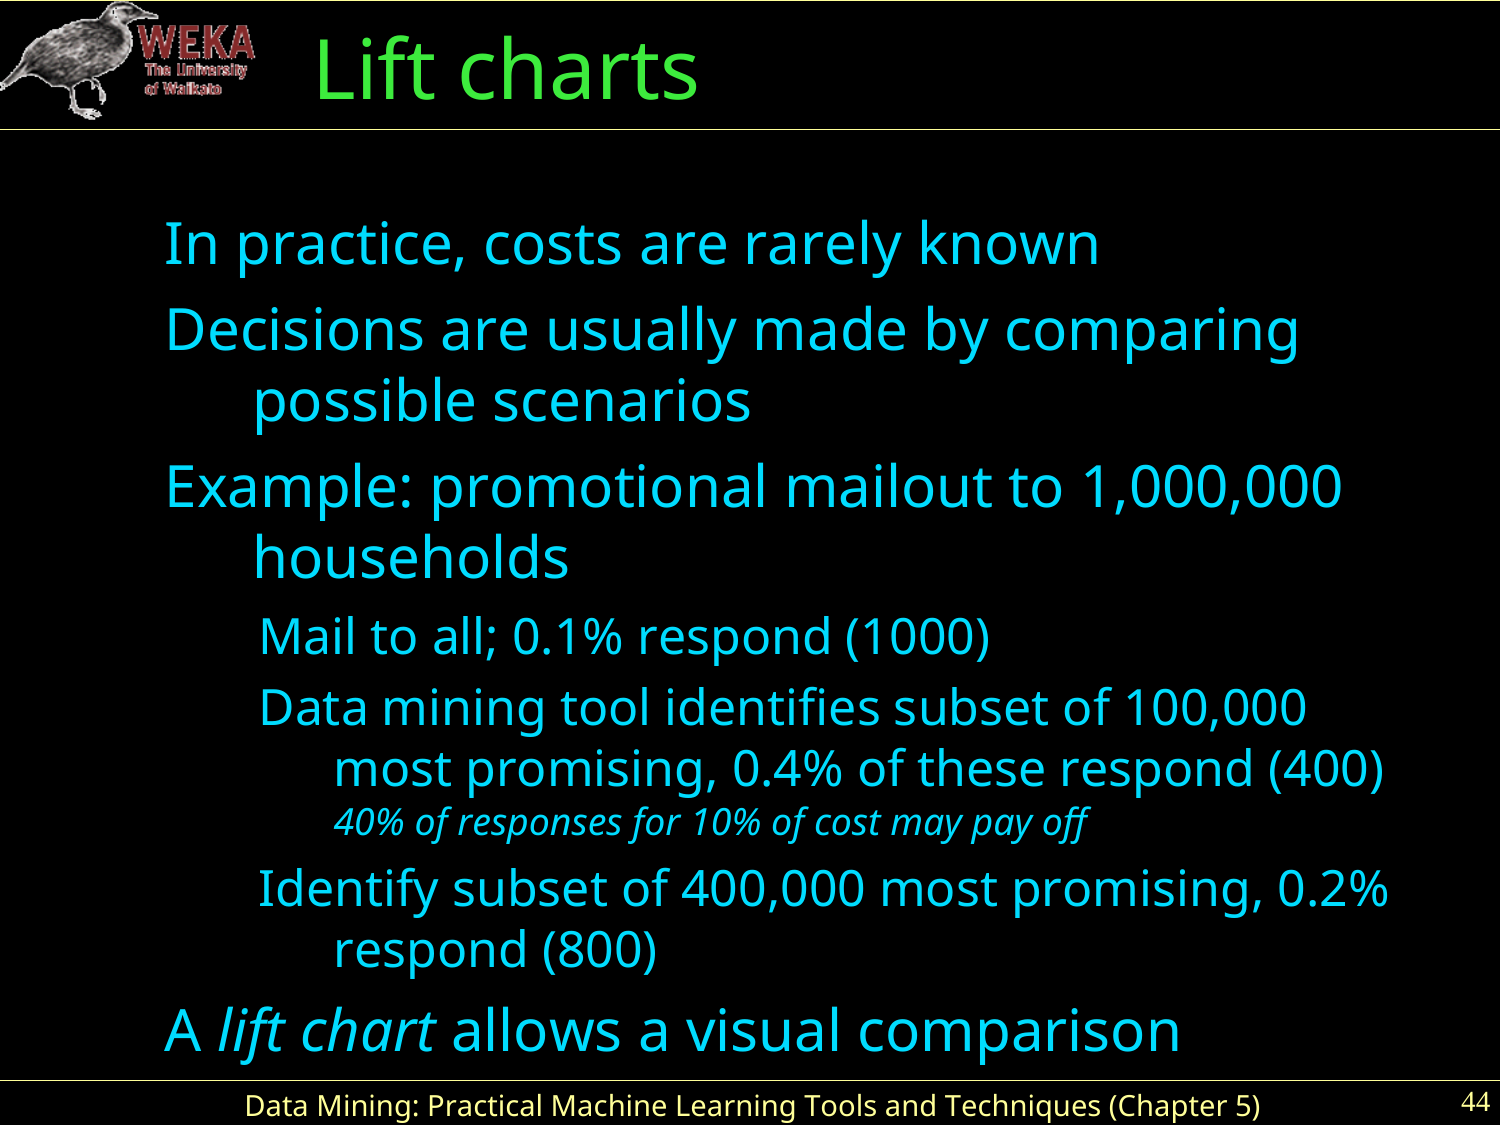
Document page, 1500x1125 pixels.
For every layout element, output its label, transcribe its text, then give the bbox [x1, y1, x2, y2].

title Lift charts [297, 0, 1500, 148]
picture [0, 1, 266, 129]
text_box In practice, costs are rarely known Decisions are usually made by comparing possible scenarios Example: promotional mailout to 1,000,000 households Mail to all; 0.1% respond (1000) Data mining tool identifies subset of 100,000 most promising, 0.4% of these respond (400) 40% of responses for 10% of cost may pay off Identify subset of 400,000 most promising, 0.2% respond (800) A lift chart allows a visual comparison [150, 200, 1413, 955]
